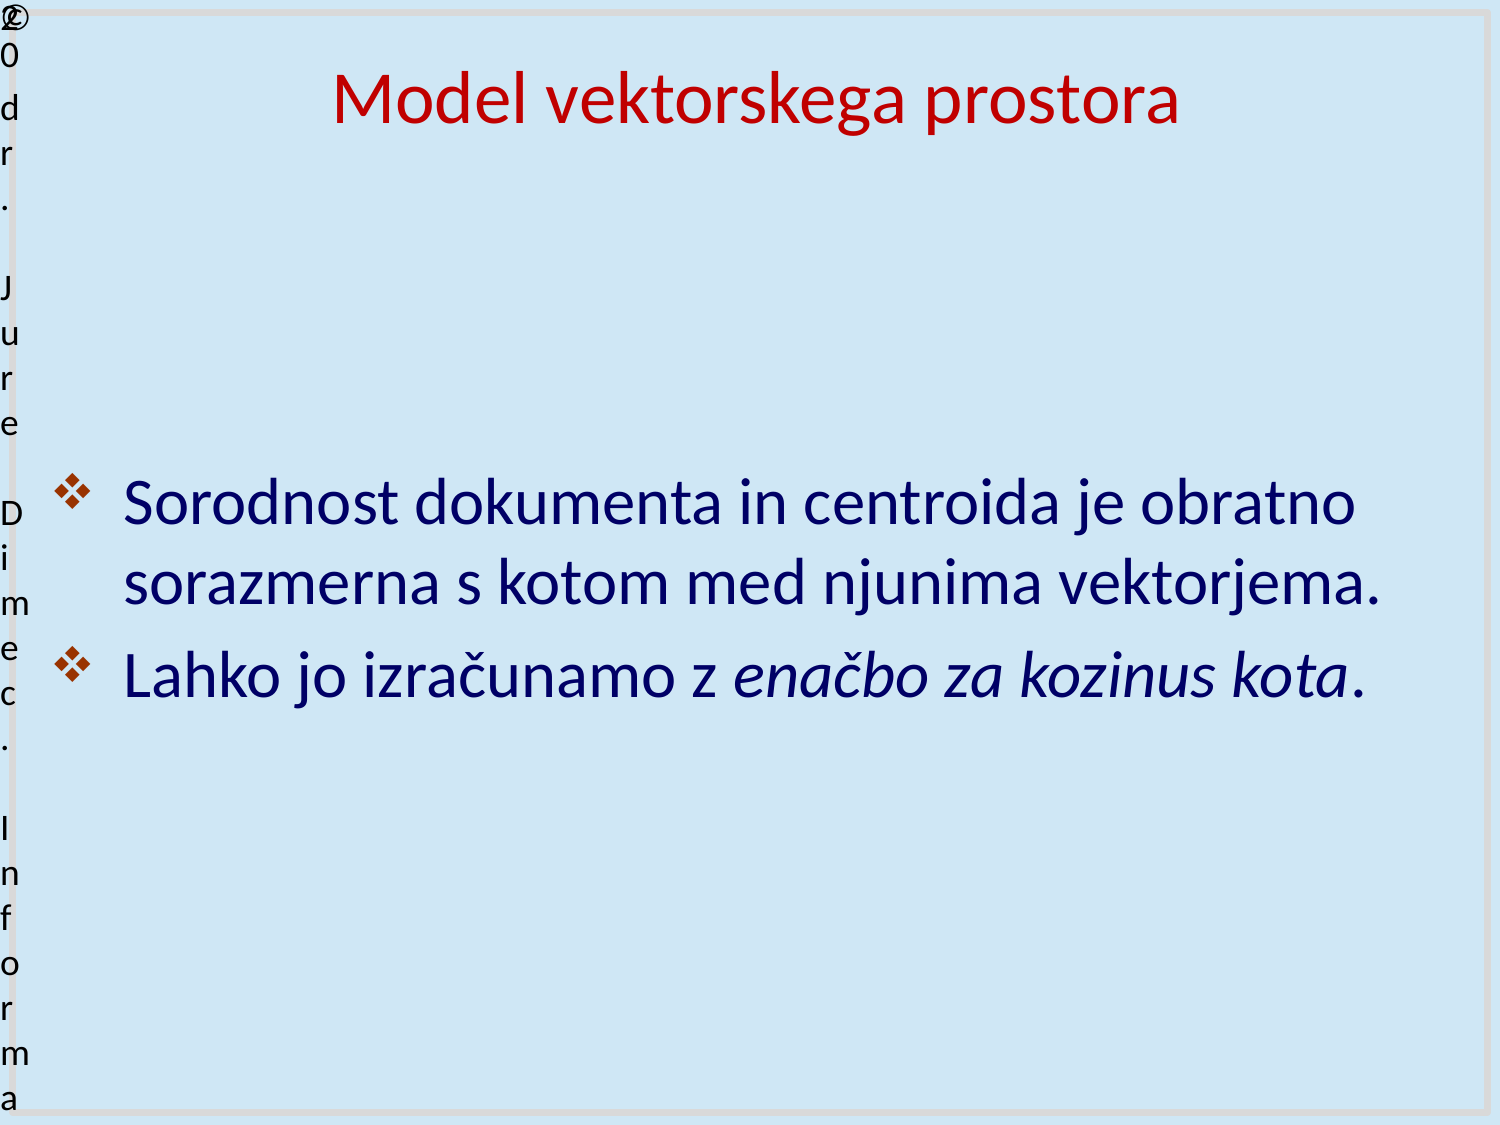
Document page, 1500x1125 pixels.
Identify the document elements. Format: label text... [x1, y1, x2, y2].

list Sorodnost dokumenta in centroida je obratno sorazmerna s kotom med njunima vektorjema. Lahko jo izračunamo z enačbo za kozinus kota. [35, 450, 1500, 1020]
title Model vektorskega prostora [37, 37, 1475, 150]
